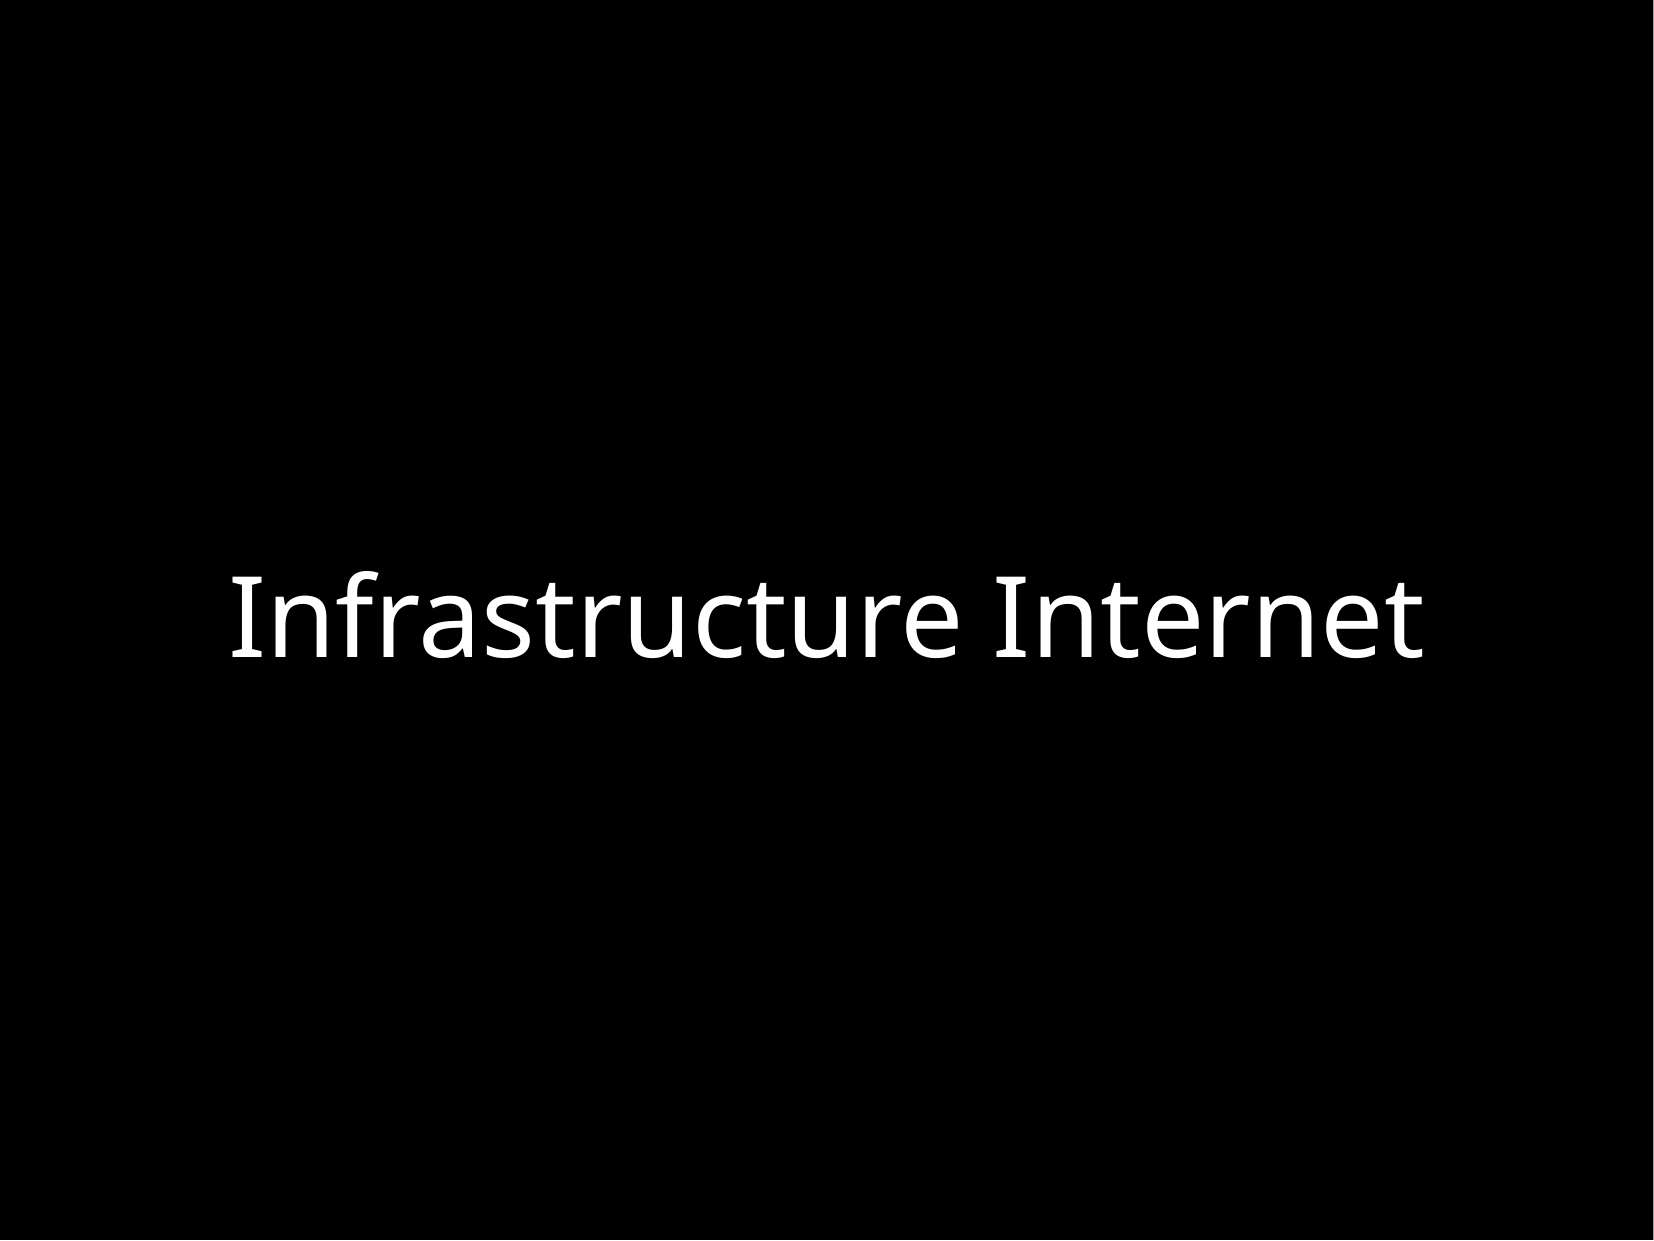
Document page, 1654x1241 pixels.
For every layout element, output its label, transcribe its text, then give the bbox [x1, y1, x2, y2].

title Infrastructure Internet [82, 56, 1571, 1172]
